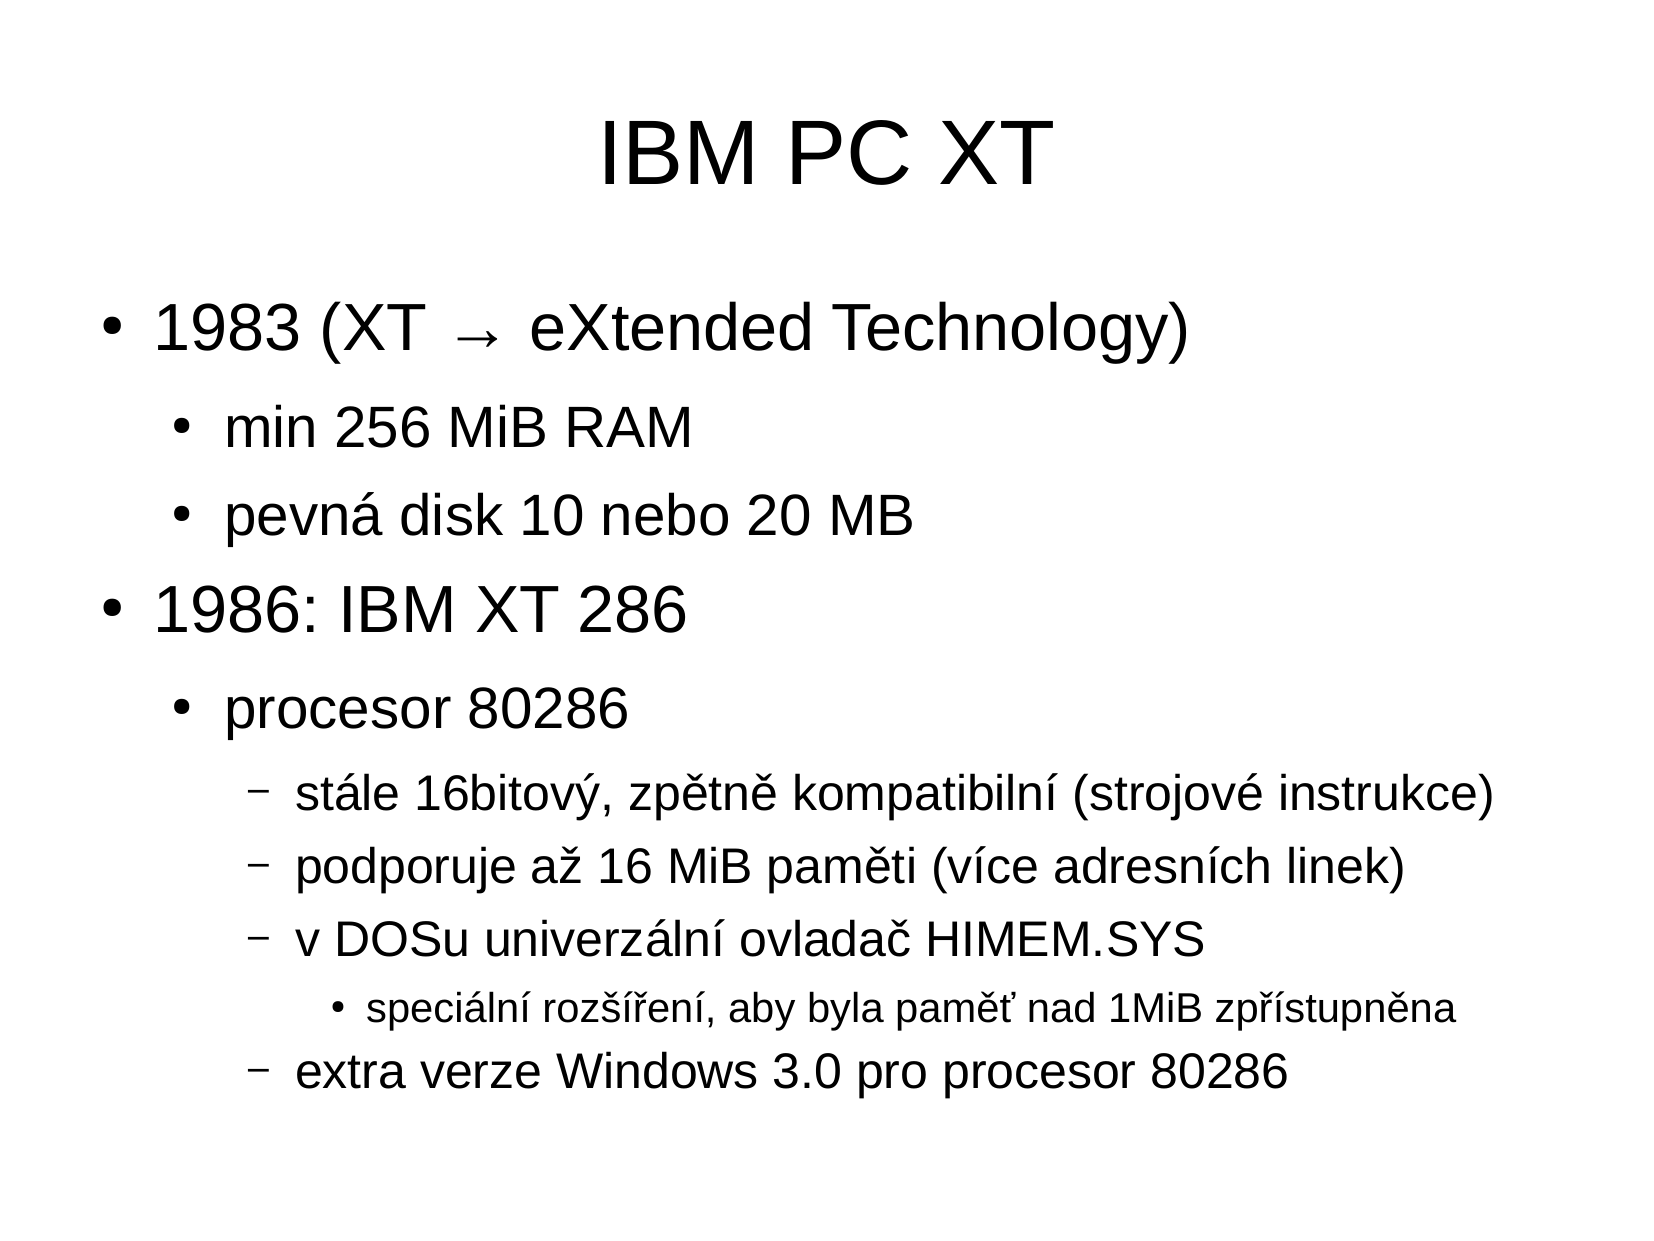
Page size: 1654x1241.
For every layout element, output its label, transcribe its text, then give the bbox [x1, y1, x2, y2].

title IBM PC XT [82, 49, 1571, 257]
list 1983 (XT → eXtended Technology) min 256 MiB RAM pevná disk 10 nebo 20 MB 1986: IBM XT 286 procesor 80286 stále 16bitový, zpětně kompatibilní (strojové instrukce) podporuje až 16 MiB paměti (více adresních linek) v DOSu univerzální ovladač HIMEM.SYS speciální rozšíření, aby byla paměť nad 1MiB zpřístupněna extra verze Windows 3.0 pro procesor 80286 [82, 290, 1571, 1109]
